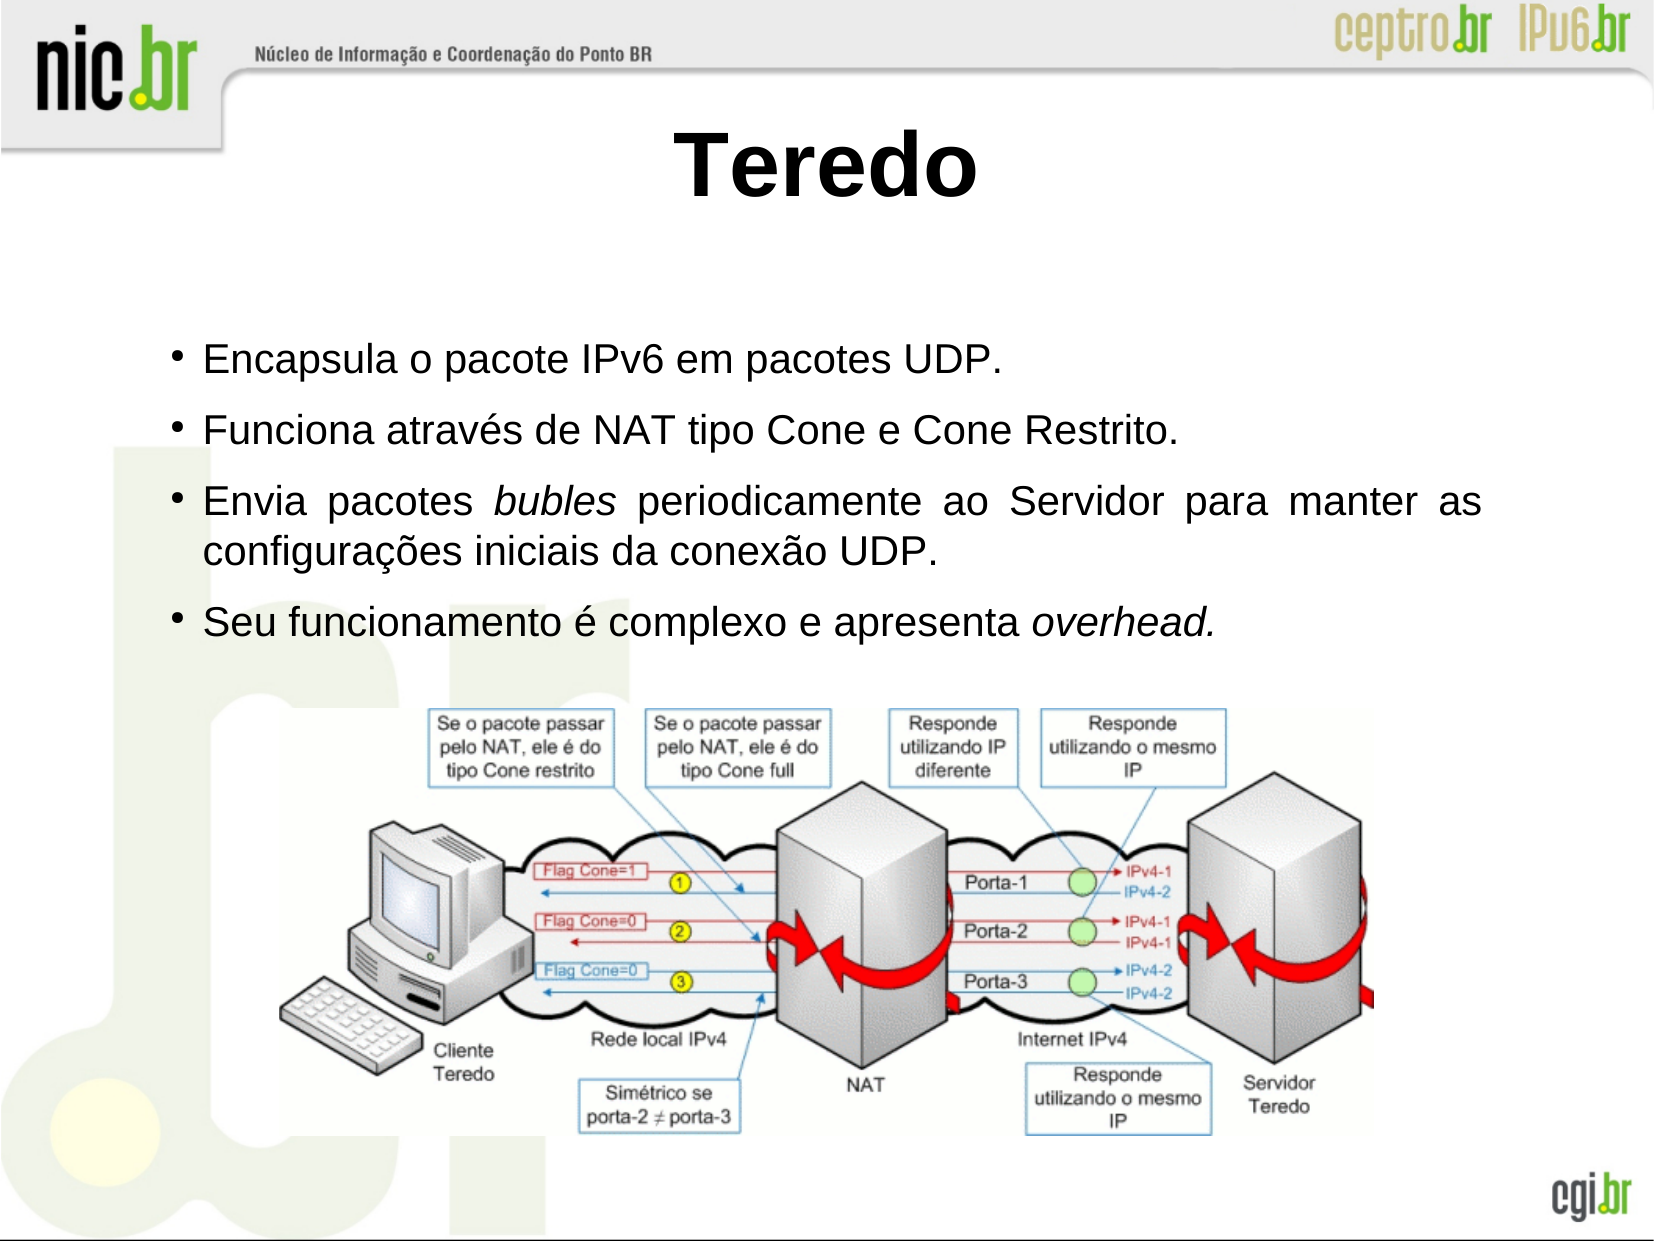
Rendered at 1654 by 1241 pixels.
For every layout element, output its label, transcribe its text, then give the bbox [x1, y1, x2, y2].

picture [0, 0, 1654, 1241]
text_box Teredo [73, 97, 1580, 215]
text_box Encapsula o pacote IPv6 em pacotes UDP. Funciona através de NAT tipo Cone e Cone Restrito. Envia pacotes bubles periodicamente ao Servidor para manter as configurações iniciais da conexão UDP. Seu funcionamento é complexo e apresenta overhead. [155, 324, 1499, 718]
